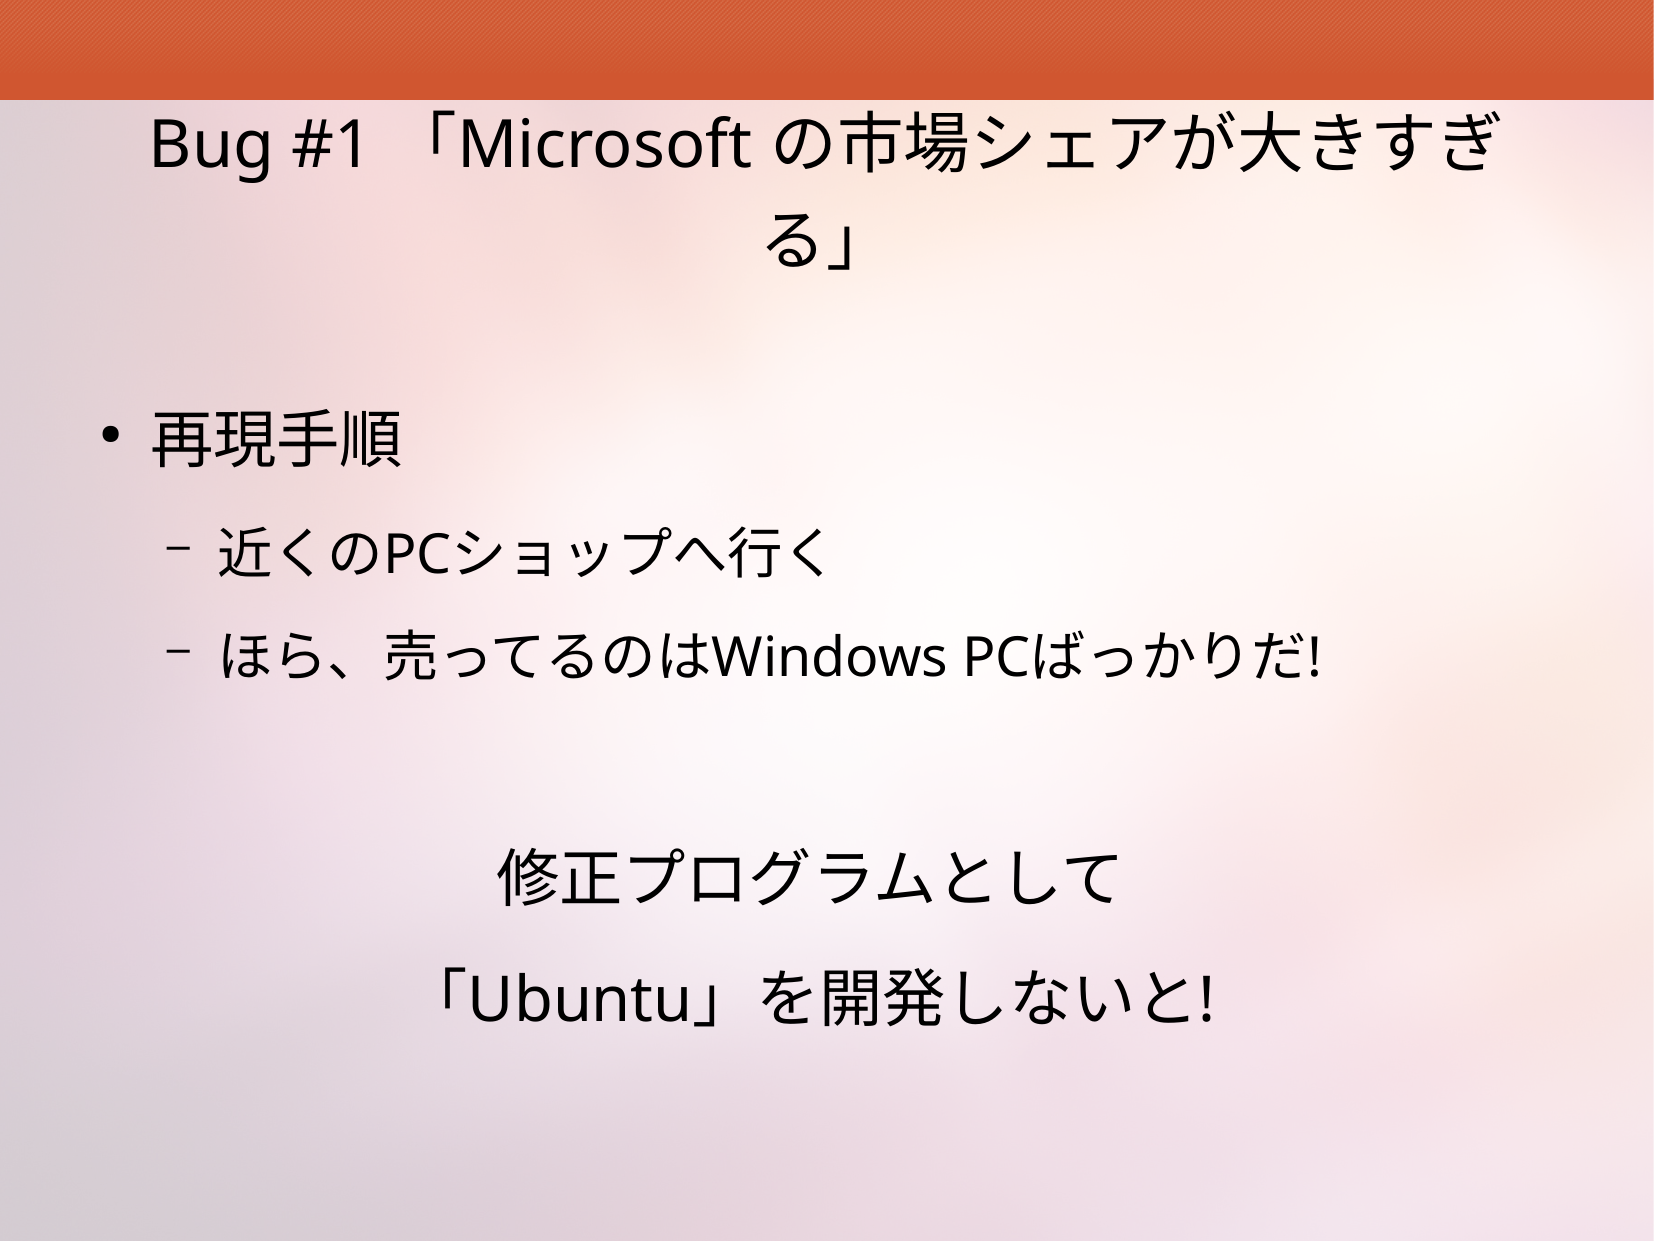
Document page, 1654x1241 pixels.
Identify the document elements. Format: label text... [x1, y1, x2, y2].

picture [0, 0, 1654, 1241]
list 再現手順 近くのPCショップへ行く ほら、売ってるのはWindows PCばっかりだ! 修正プログラムとして 「Ubuntu」を開発しないと! [82, 389, 1538, 1045]
title Bug #1 「Microsoft の市場シェアが大きすぎる」 [82, 118, 1571, 257]
